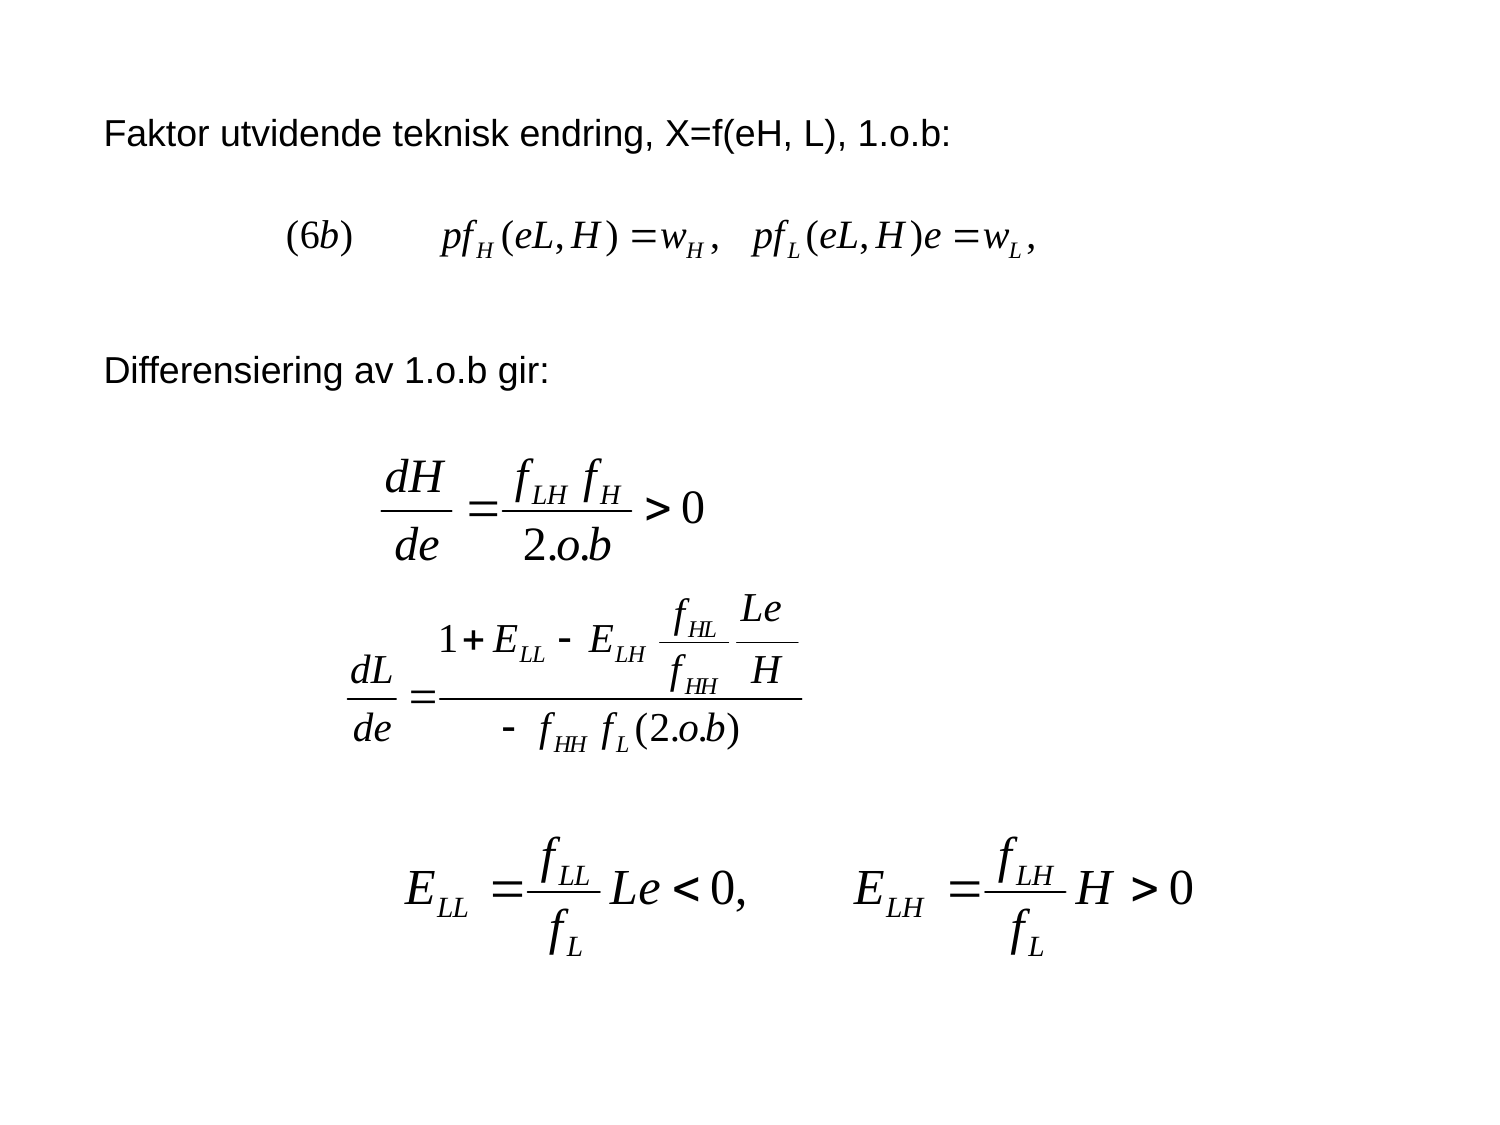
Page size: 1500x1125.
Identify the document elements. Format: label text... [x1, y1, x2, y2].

chart [280, 208, 1043, 296]
chart [373, 447, 714, 572]
text_box Faktor utvidende teknisk endring, X=f(eH, L), 1.o.b: [88, 101, 1341, 230]
chart [395, 824, 1204, 968]
text_box Differensiering av 1.o.b gir: [88, 338, 1341, 399]
chart [340, 582, 810, 761]
